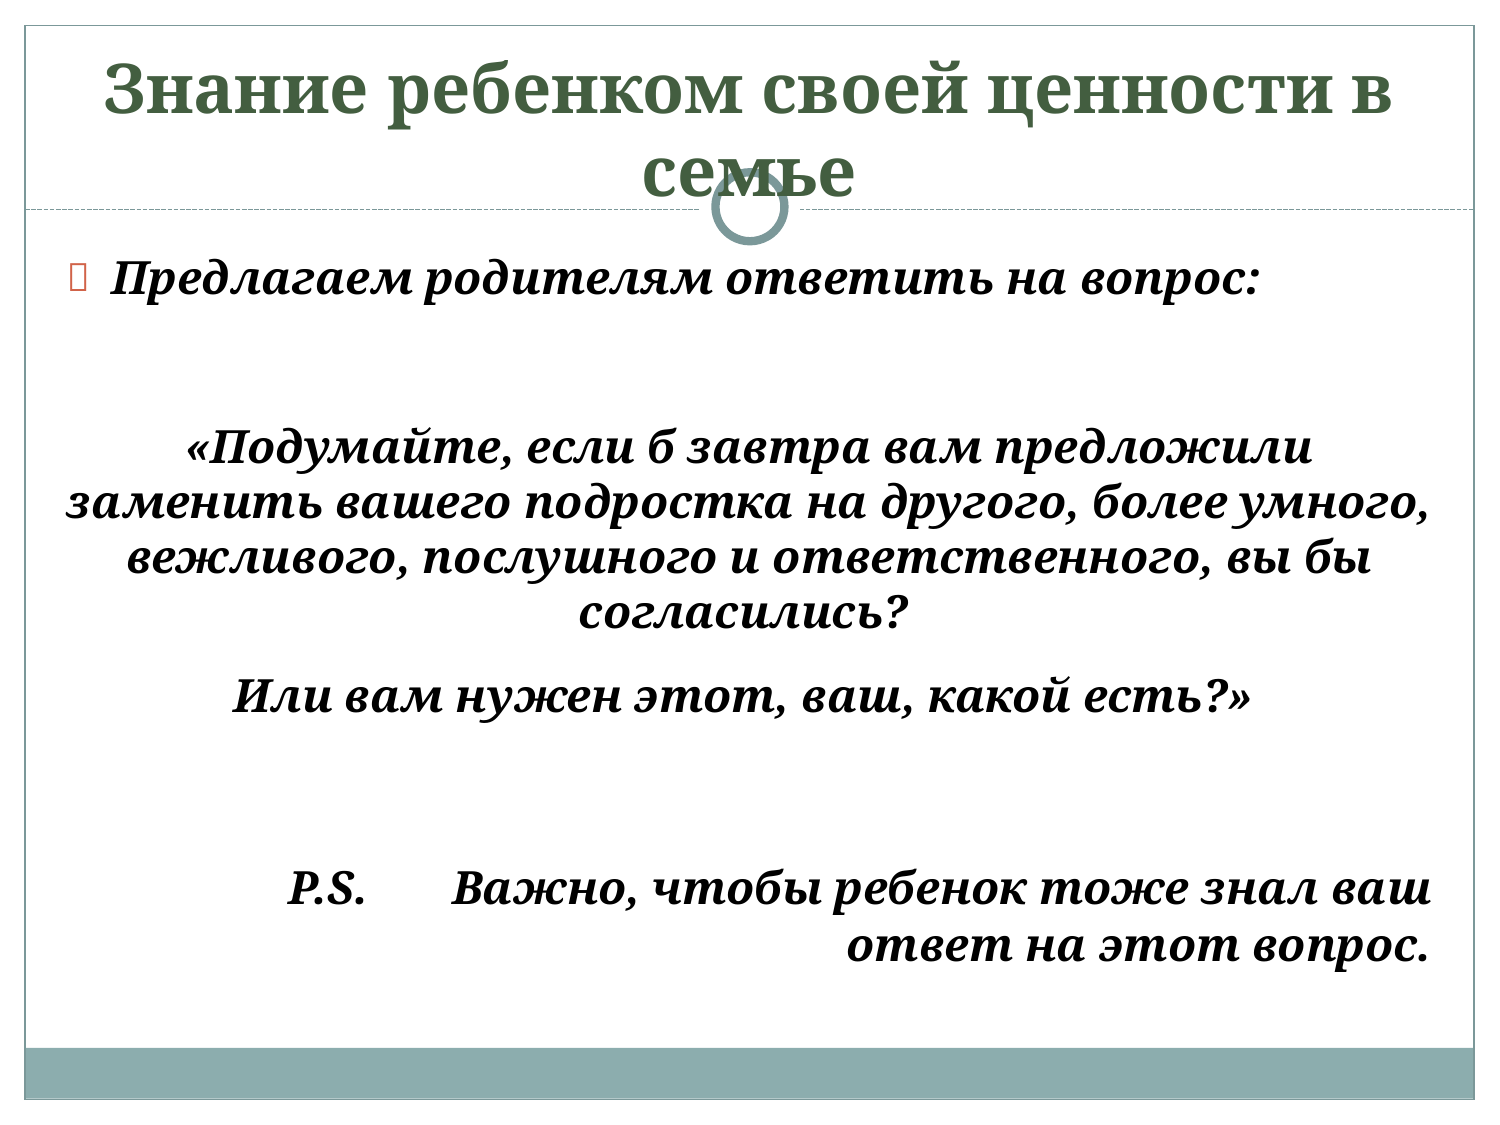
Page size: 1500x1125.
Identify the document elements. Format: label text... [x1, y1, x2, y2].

list Предлагаем родителям ответить на вопрос: «Подумайте, если б завтра вам предложили заменить вашего подростка на другого, более умного, вежливого, послушного и ответственного, вы бы согласились? Или вам нужен этот, ваш, какой есть?» P.S. Важно, чтобы ребенок тоже знал ваш ответ на этот вопрос. [51, 241, 1447, 1034]
title Знание ребенком своей ценности в семье [49, 37, 1450, 211]
